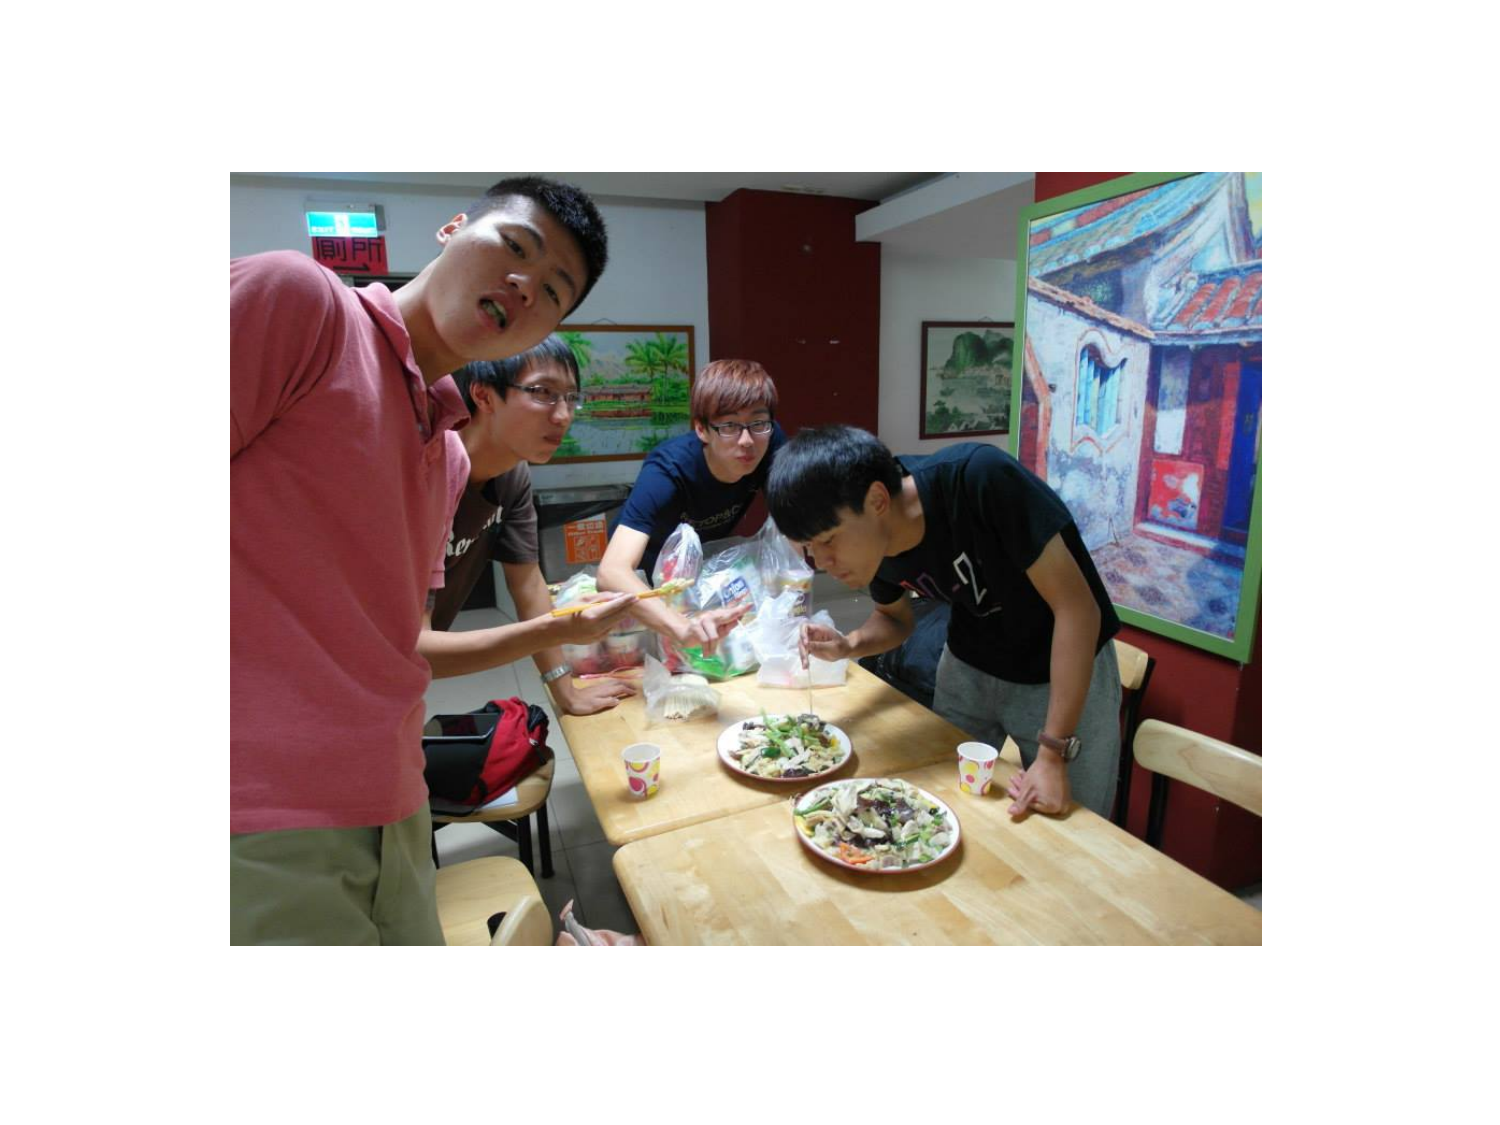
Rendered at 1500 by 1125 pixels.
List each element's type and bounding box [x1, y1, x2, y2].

picture [230, 172, 1262, 946]
